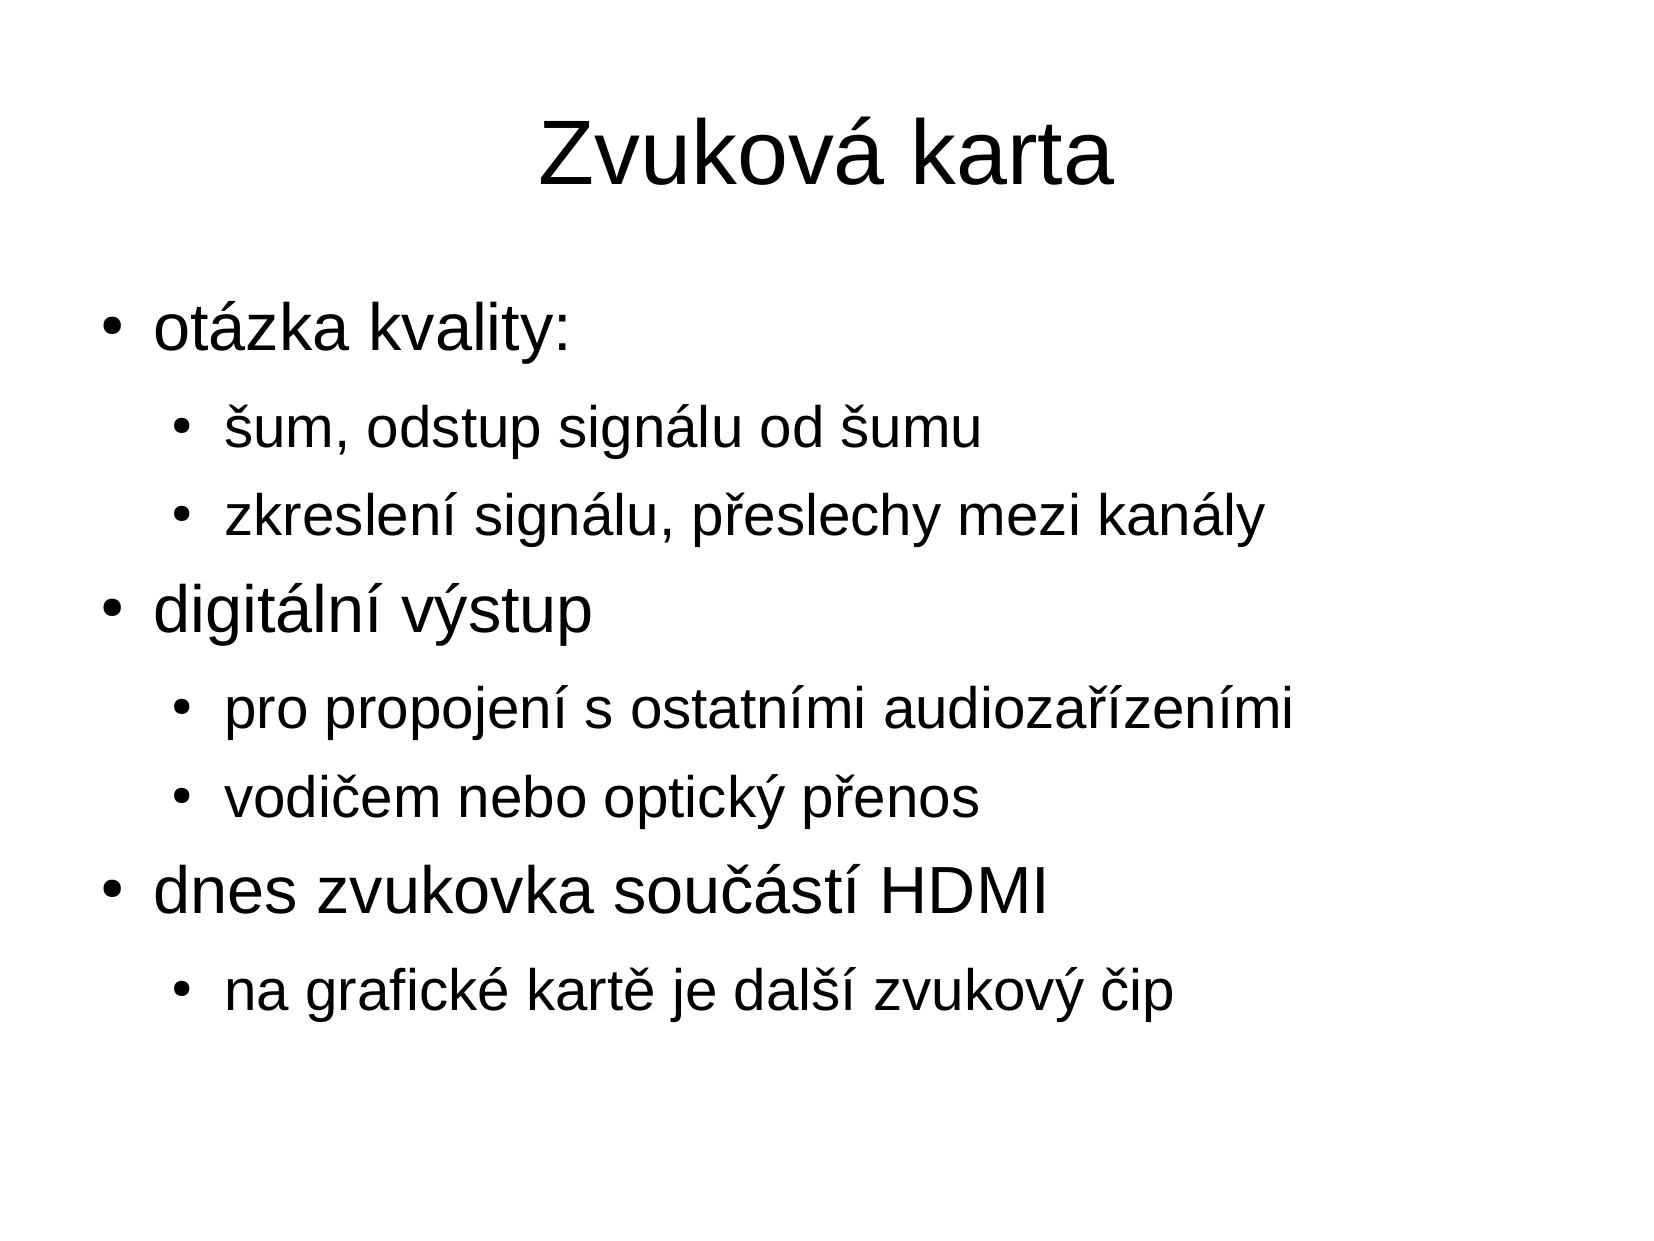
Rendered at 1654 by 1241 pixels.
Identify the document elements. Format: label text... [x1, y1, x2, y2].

list otázka kvality: šum, odstup signálu od šumu zkreslení signálu, přeslechy mezi kanály digitální výstup pro propojení s ostatními audiozařízeními vodičem nebo optický přenos dnes zvukovka součástí HDMI na grafické kartě je další zvukový čip [82, 290, 1571, 1010]
title Zvuková karta [82, 49, 1571, 257]
